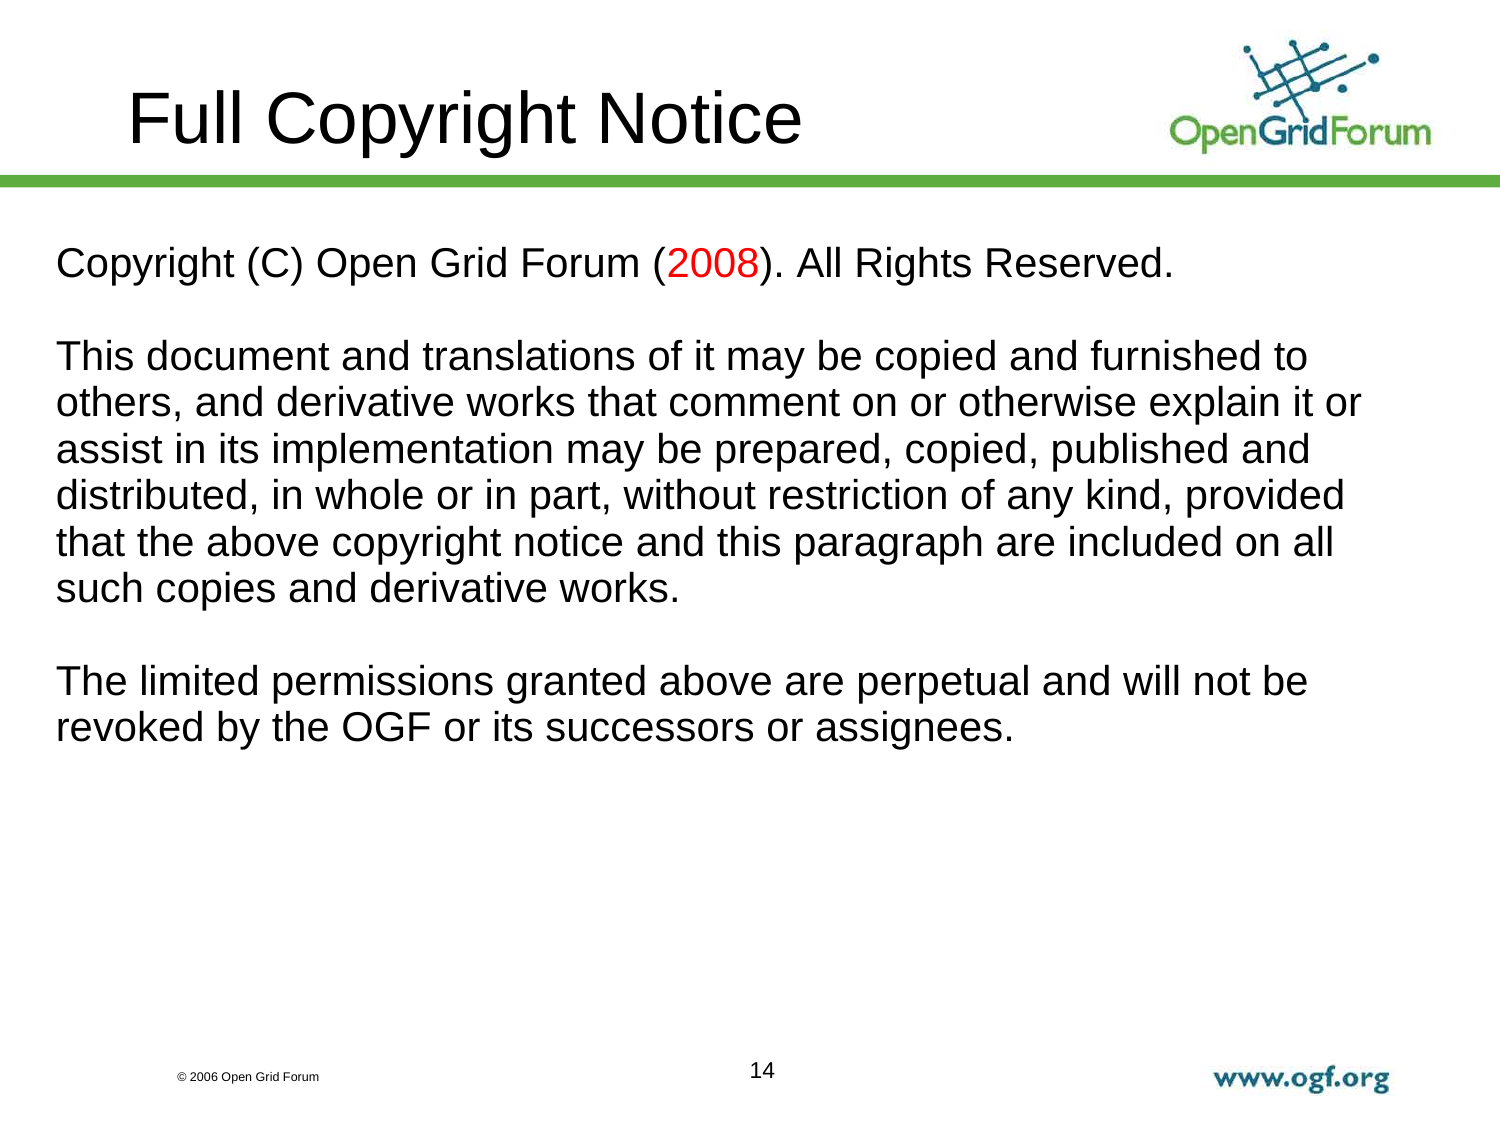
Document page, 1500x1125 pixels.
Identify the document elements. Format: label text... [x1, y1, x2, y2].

text_box Copyright (C) Open Grid Forum (2008). All Rights Reserved. This document and translations of it may be copied and furnished to others, and derivative works that comment on or otherwise explain it or assist in its implementation may be prepared, copied, published and distributed, in whole or in part, without restriction of any kind, provided that the above copyright notice and this paragraph are included on all such copies and derivative works. The limited permissions granted above are perpetual and will not be revoked by the OGF or its successors or assignees. [41, 231, 1400, 852]
picture [0, 188, 1500, 1125]
picture [0, 0, 1500, 174]
text_box 13 [324, 1050, 1200, 1125]
title Full Copyright Notice [112, 24, 1388, 213]
